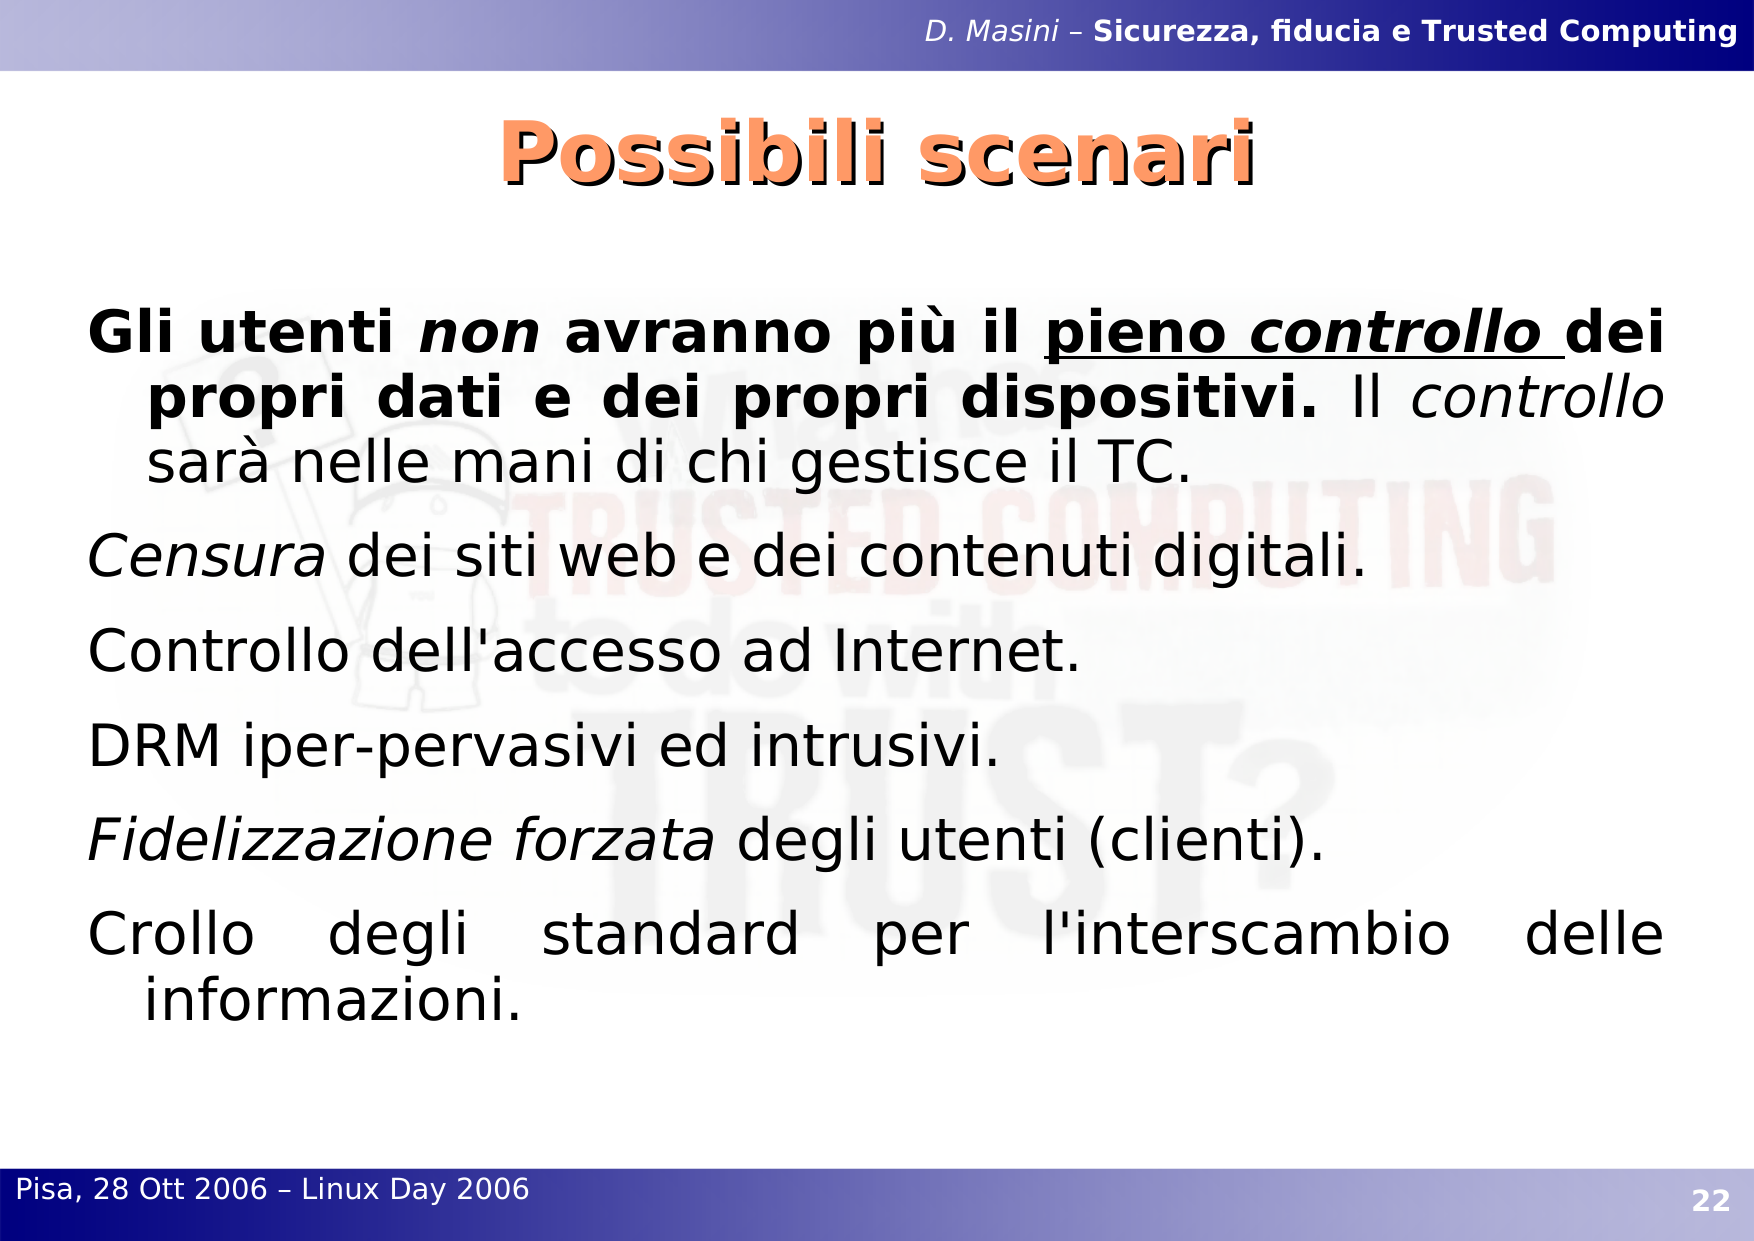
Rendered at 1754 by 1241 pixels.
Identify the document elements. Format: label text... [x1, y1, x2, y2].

text_box D. Masini – Sicurezza, fiducia e Trusted Computing [602, 7, 1754, 63]
list Gli utenti non avranno più il pieno controllo dei propri dati e dei propri dispositivi. Il controllo sarà nelle mani di chi gestisce il TC. Censura dei siti web e dei contenuti digitali. Controllo dell'accesso ad Internet. DRM iper-pervasivi ed intrusivi. Fidelizzazione forzata degli utenti (clienti). Crollo degli standard per l'interscambio delle informazioni. [87, 300, 1667, 1096]
text_box Pisa, 28 Ott 2006 – Linux Day 2006 [0, 1175, 1314, 1234]
text_box <numero> [1641, 1185, 1732, 1223]
picture [0, 0, 1754, 1241]
title Possibili scenari [87, 49, 1667, 257]
